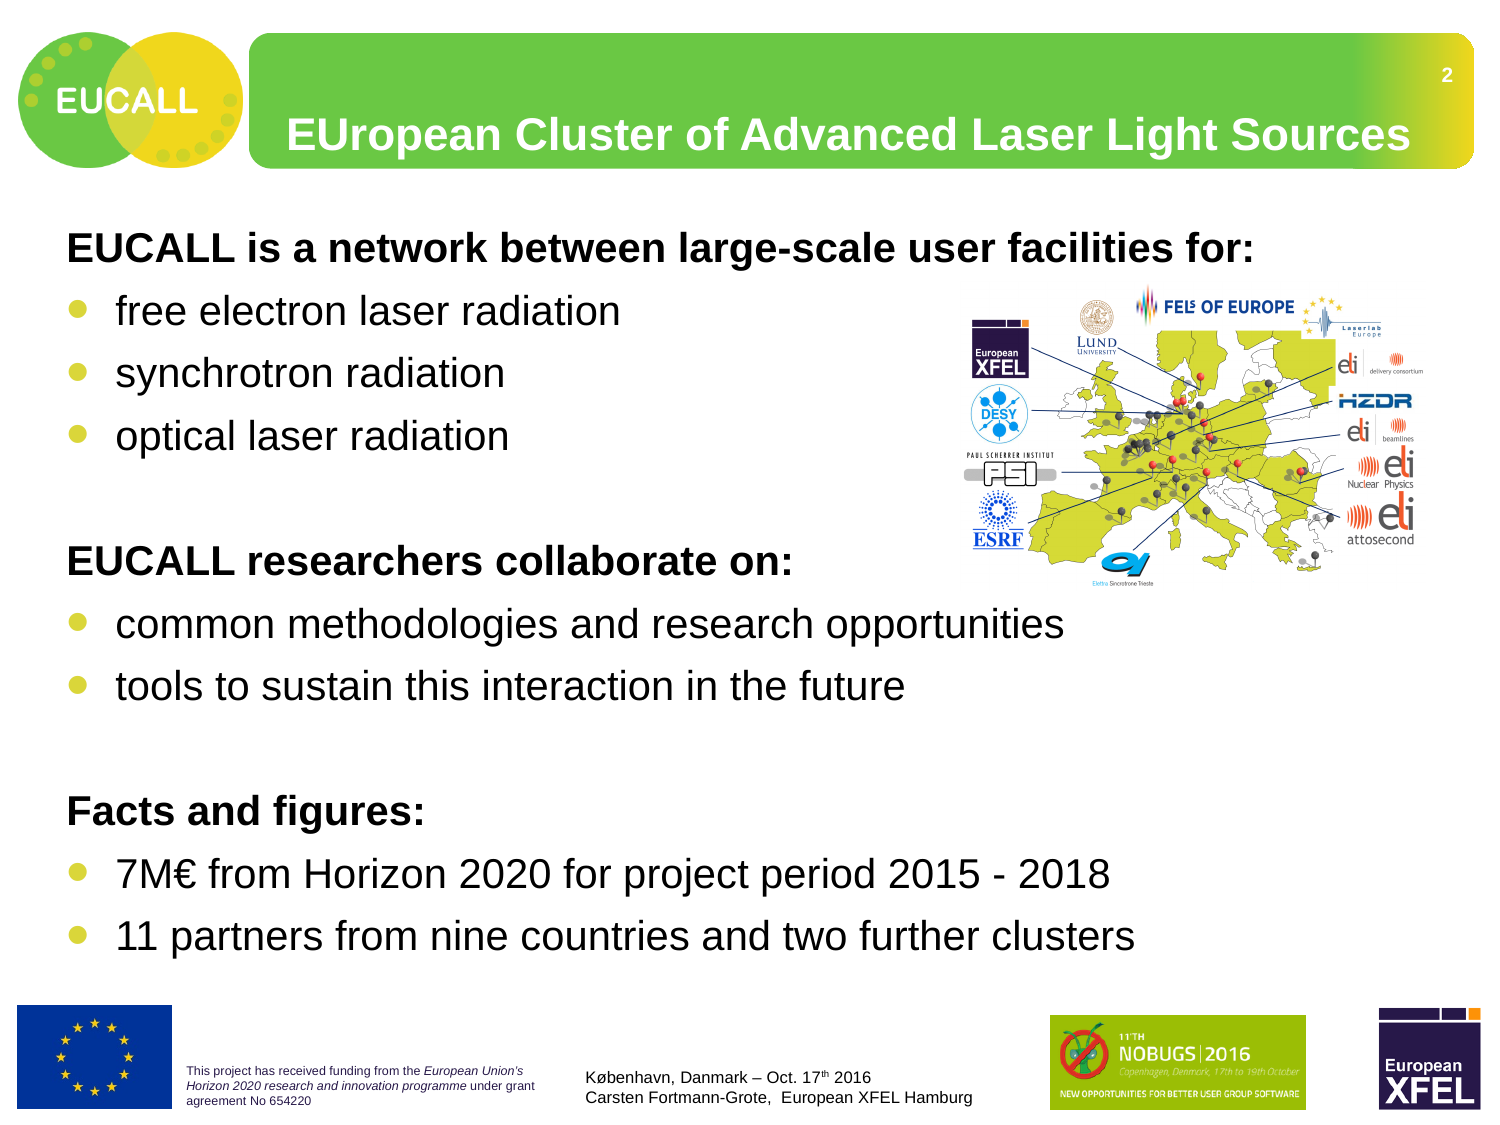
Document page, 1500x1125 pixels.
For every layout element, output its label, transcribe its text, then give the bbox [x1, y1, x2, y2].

picture [1050, 1031, 1306, 1110]
picture [1376, 1005, 1483, 1112]
picture [18, 32, 243, 168]
picture [960, 281, 1426, 591]
list EUCALL is a network between large-scale user facilities for: free electron laser radiation synchrotron radiation optical laser radiation EUCALL researchers collaborate on: common methodologies and research opportunities tools to sustain this interaction in the future Facts and figures: 7M€ from Horizon 2020 for project period 2015 - 2018 11 partners from nine countries and two further clusters [66, 221, 1375, 1031]
title EUropean Cluster of Advanced Laser Light Sources [274, 94, 1469, 160]
picture [17, 1005, 172, 1109]
